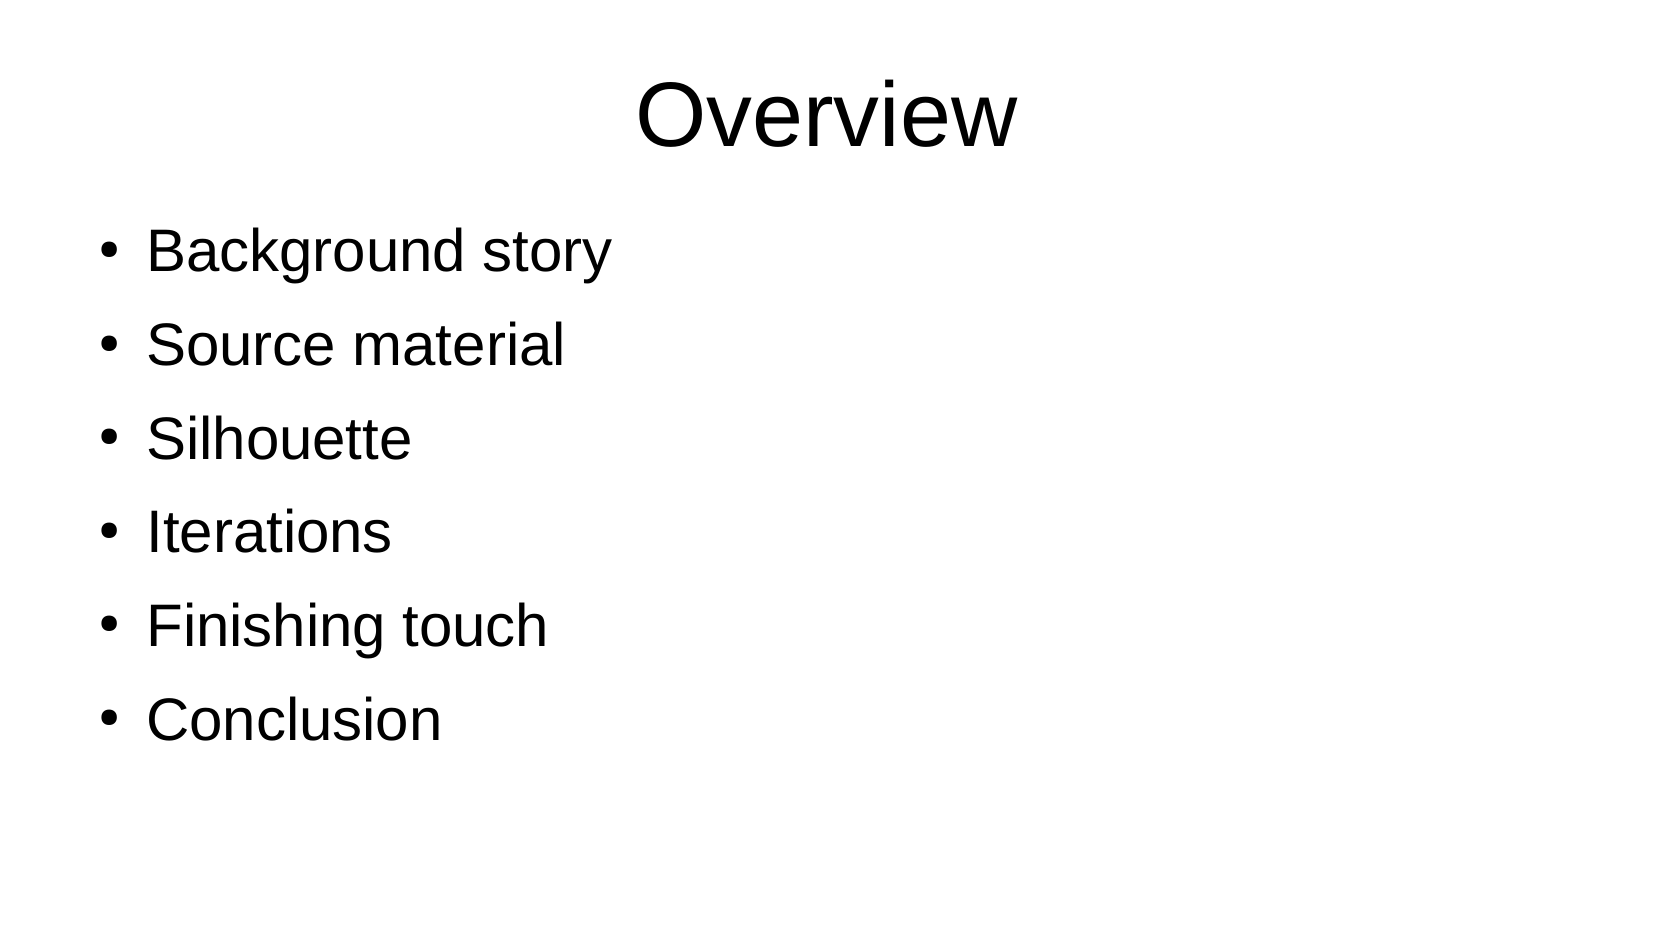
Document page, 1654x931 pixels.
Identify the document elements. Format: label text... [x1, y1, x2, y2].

list Background story Source material Silhouette Iterations Finishing touch Conclusion [82, 217, 1571, 758]
title Overview [82, 37, 1571, 193]
